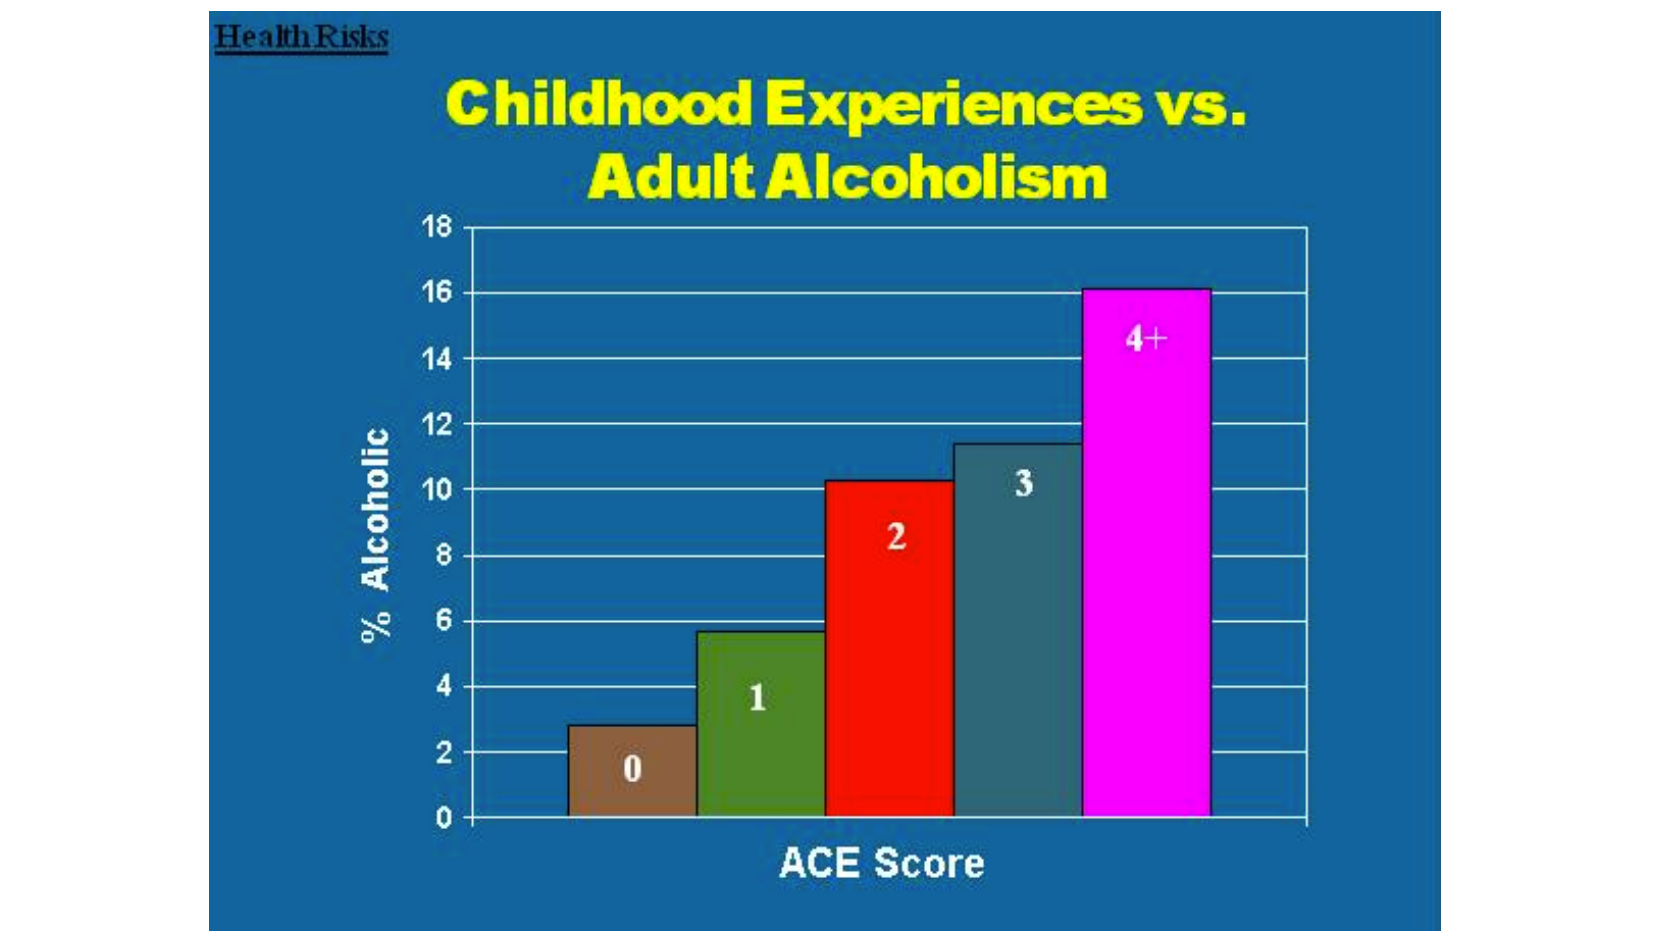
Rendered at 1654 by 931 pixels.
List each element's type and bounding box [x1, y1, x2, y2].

picture [209, 11, 1441, 931]
